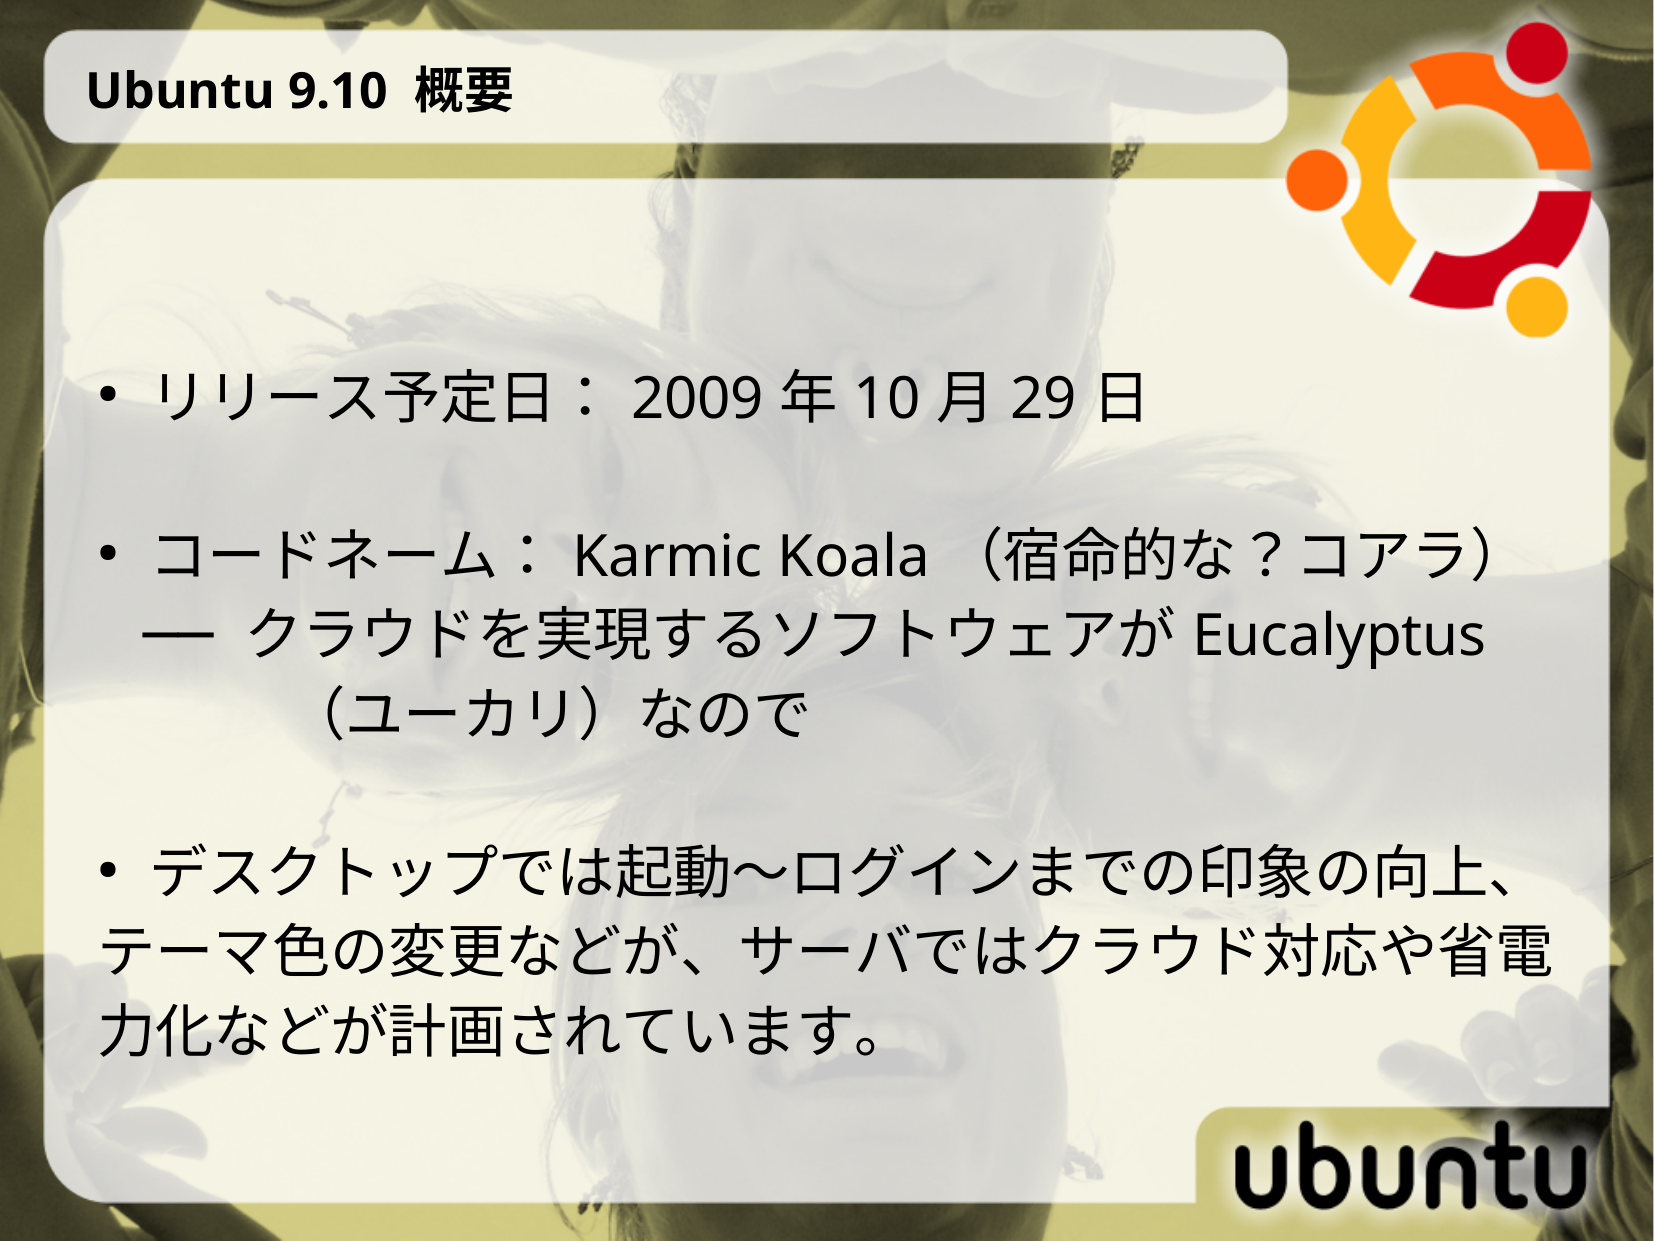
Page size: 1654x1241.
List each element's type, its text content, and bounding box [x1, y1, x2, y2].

text_box Ubuntu 9.10 概要 [70, 47, 590, 126]
text_box リリース予定日：2009年10月29日 コードネーム：Karmic Koala（宿命的な？コアラ） ── クラウドを実現するソフトウェアがEucalyptus （ユーカリ）なので デスクトップでは起動～ログインまでの印象の向上、テーマ色の変更などが、サーバではクラウド対応や省電力化などが計画されています。 [82, 348, 1595, 1181]
picture [0, 0, 1654, 1241]
